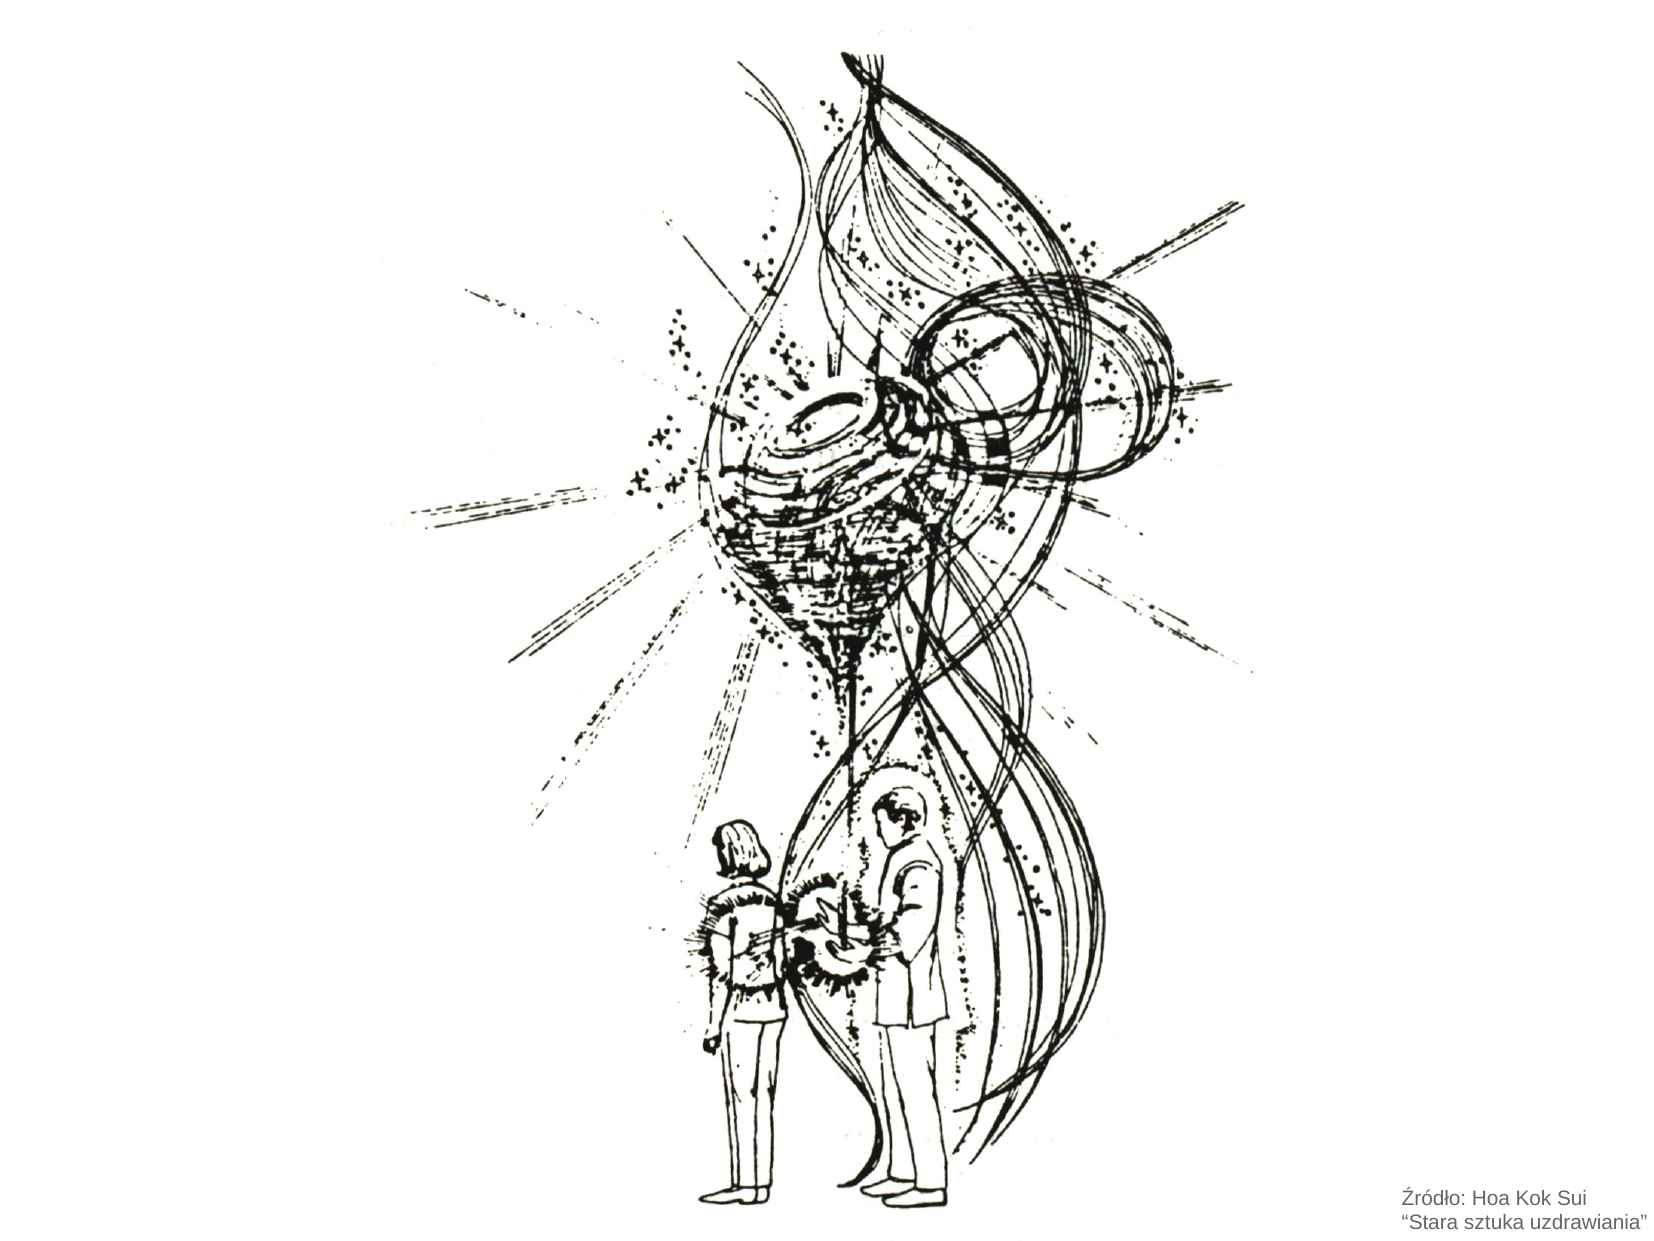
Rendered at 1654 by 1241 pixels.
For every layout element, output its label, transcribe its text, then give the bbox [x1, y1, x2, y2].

text_box Źródło: Hoa Kok Sui “Stara sztuka uzdrawiania” [1395, 1181, 1654, 1240]
picture [382, 0, 1272, 1241]
